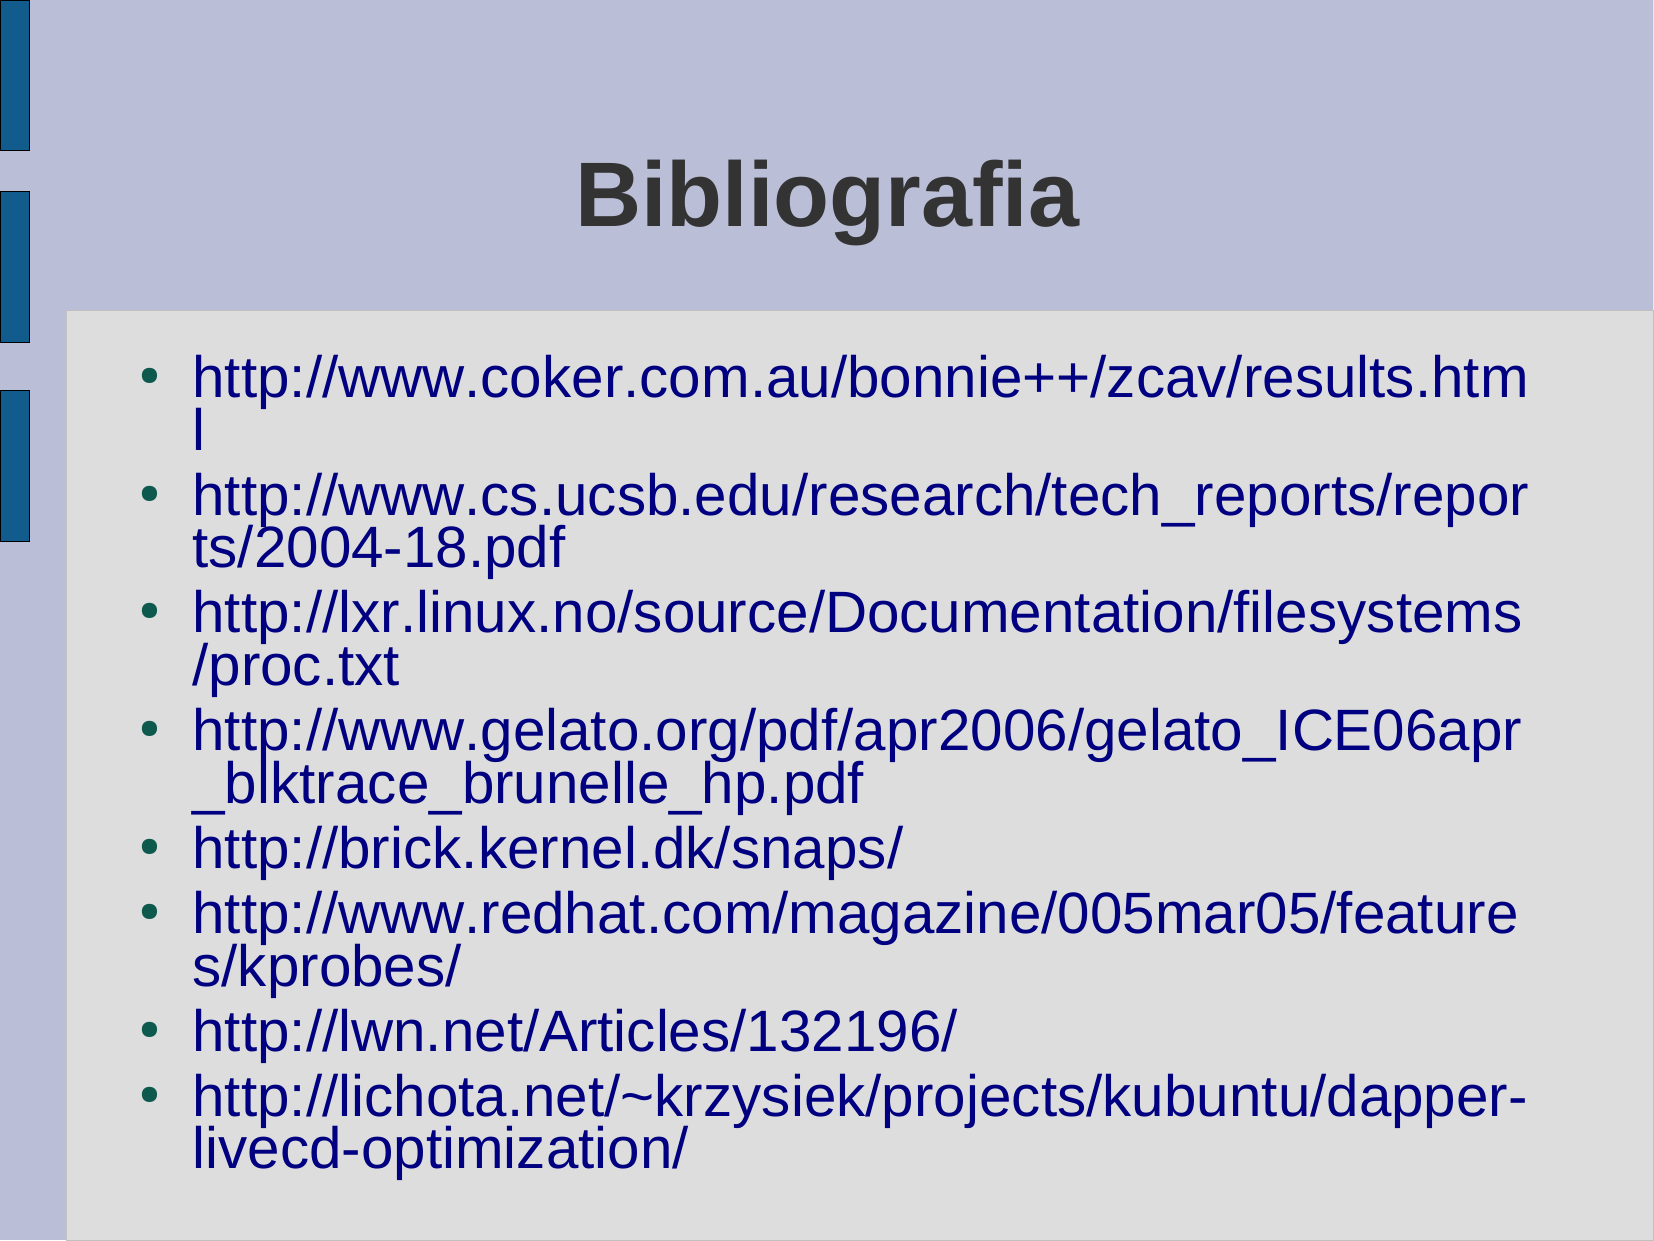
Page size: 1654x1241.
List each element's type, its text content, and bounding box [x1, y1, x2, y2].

title Bibliografia [121, 91, 1534, 299]
list http://www.coker.com.au/bonnie++/zcav/results.html http://www.cs.ucsb.edu/research/tech_reports/reports/2004-18.pdf http://lxr.linux.no/source/Documentation/filesystems/proc.txt http://www.gelato.org/pdf/apr2006/gelato_ICE06apr_blktrace_brunelle_hp.pdf http://brick.kernel.dk/snaps/ http://www.redhat.com/magazine/005mar05/features/kprobes/ http://lwn.net/Articles/132196/ http://lichota.net/~krzysiek/projects/kubuntu/dapper-livecd-optimization/ [121, 344, 1534, 1127]
